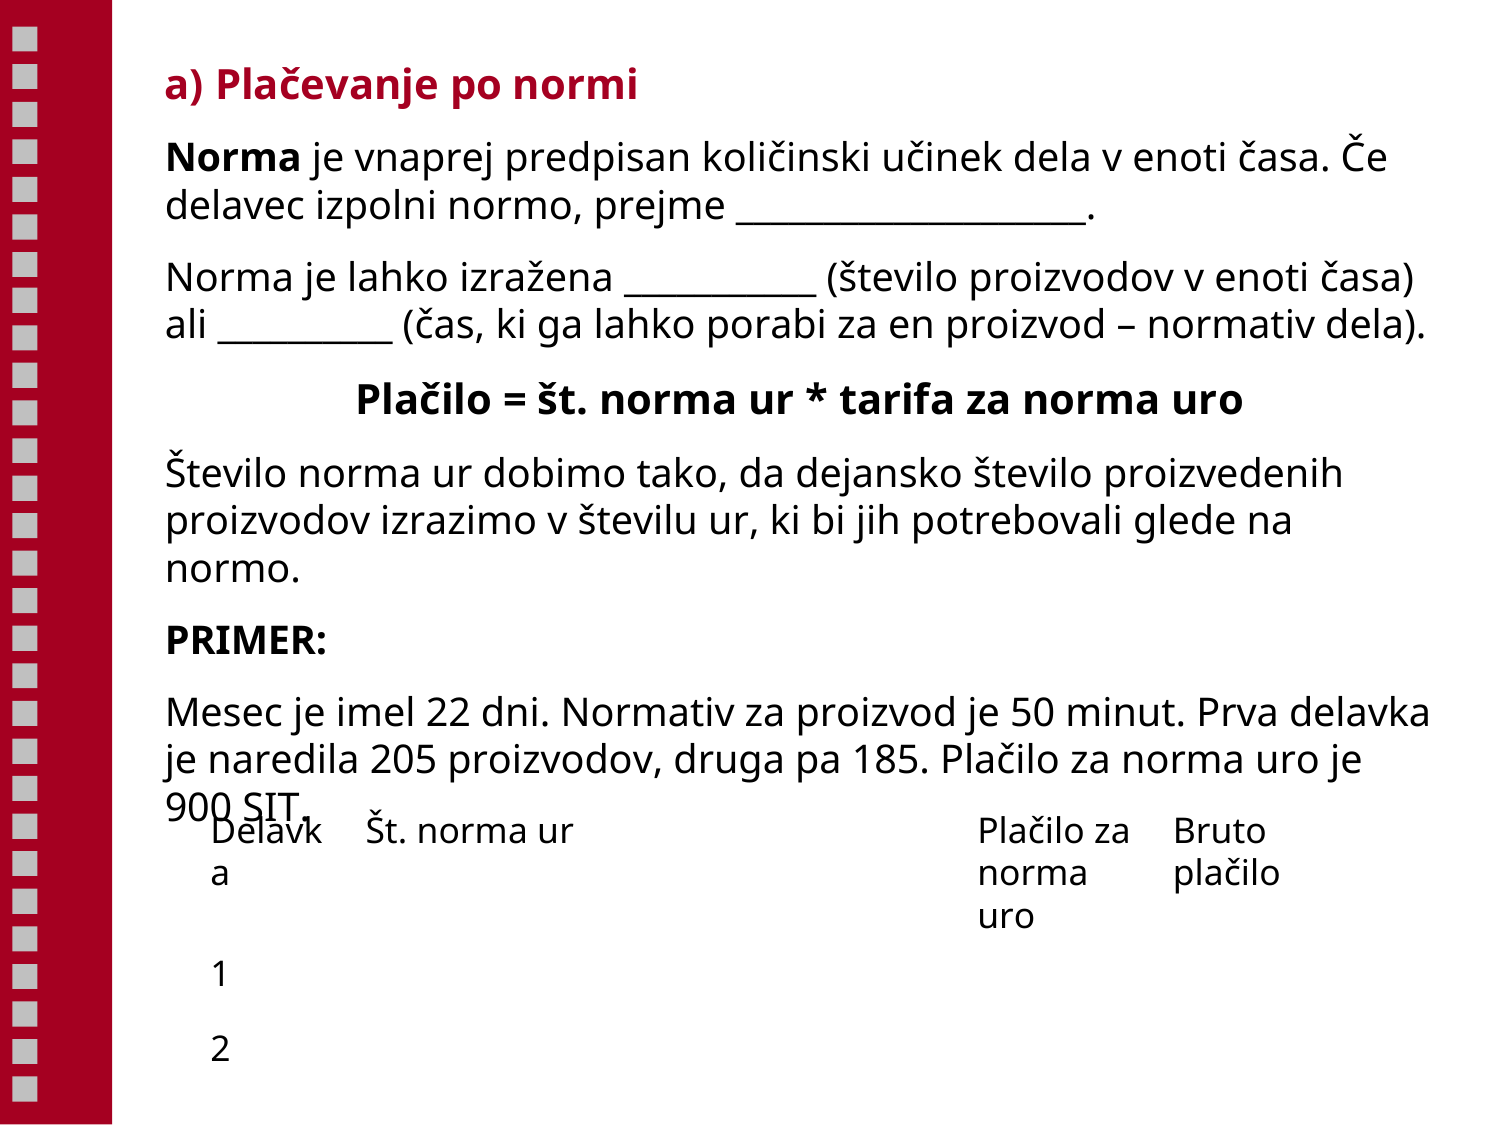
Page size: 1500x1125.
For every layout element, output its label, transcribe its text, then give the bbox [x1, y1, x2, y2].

table_header Bruto plačilo [1158, 800, 1385, 943]
table_header Delavka [196, 800, 351, 943]
table_cell [1158, 1018, 1385, 1094]
table_header Plačilo za norma uro [962, 800, 1158, 943]
table_cell 1 [196, 943, 351, 1018]
table_cell [351, 1018, 962, 1094]
table_header Št. norma ur [351, 800, 962, 943]
table_cell [1158, 943, 1385, 1018]
table_cell 2 [196, 1018, 351, 1094]
table_cell [962, 1018, 1158, 1094]
table_cell [351, 943, 962, 1018]
table_cell [962, 943, 1158, 1018]
text_box Plačevanje po normi Norma je vnaprej predpisan količinski učinek dela v enoti časa. Če delavec izpolni normo, prejme ____________________. Norma je lahko izražena ___________ (število proizvodov v enoti časa) ali __________ (čas, ki ga lahko porabi za en proizvod – normativ dela). Plačilo = št. norma ur * tarifa za norma uro Število norma ur dobimo tako, da dejansko število proizvedenih proizvodov izrazimo v številu ur, ki bi jih potrebovali glede na normo. PRIMER: Mesec je imel 22 dni. Normativ za proizvod je 50 minut. Prva delavka je naredila 205 proizvodov, druga pa 185. Plačilo za norma uro je 900 SIT. [149, 49, 1450, 838]
